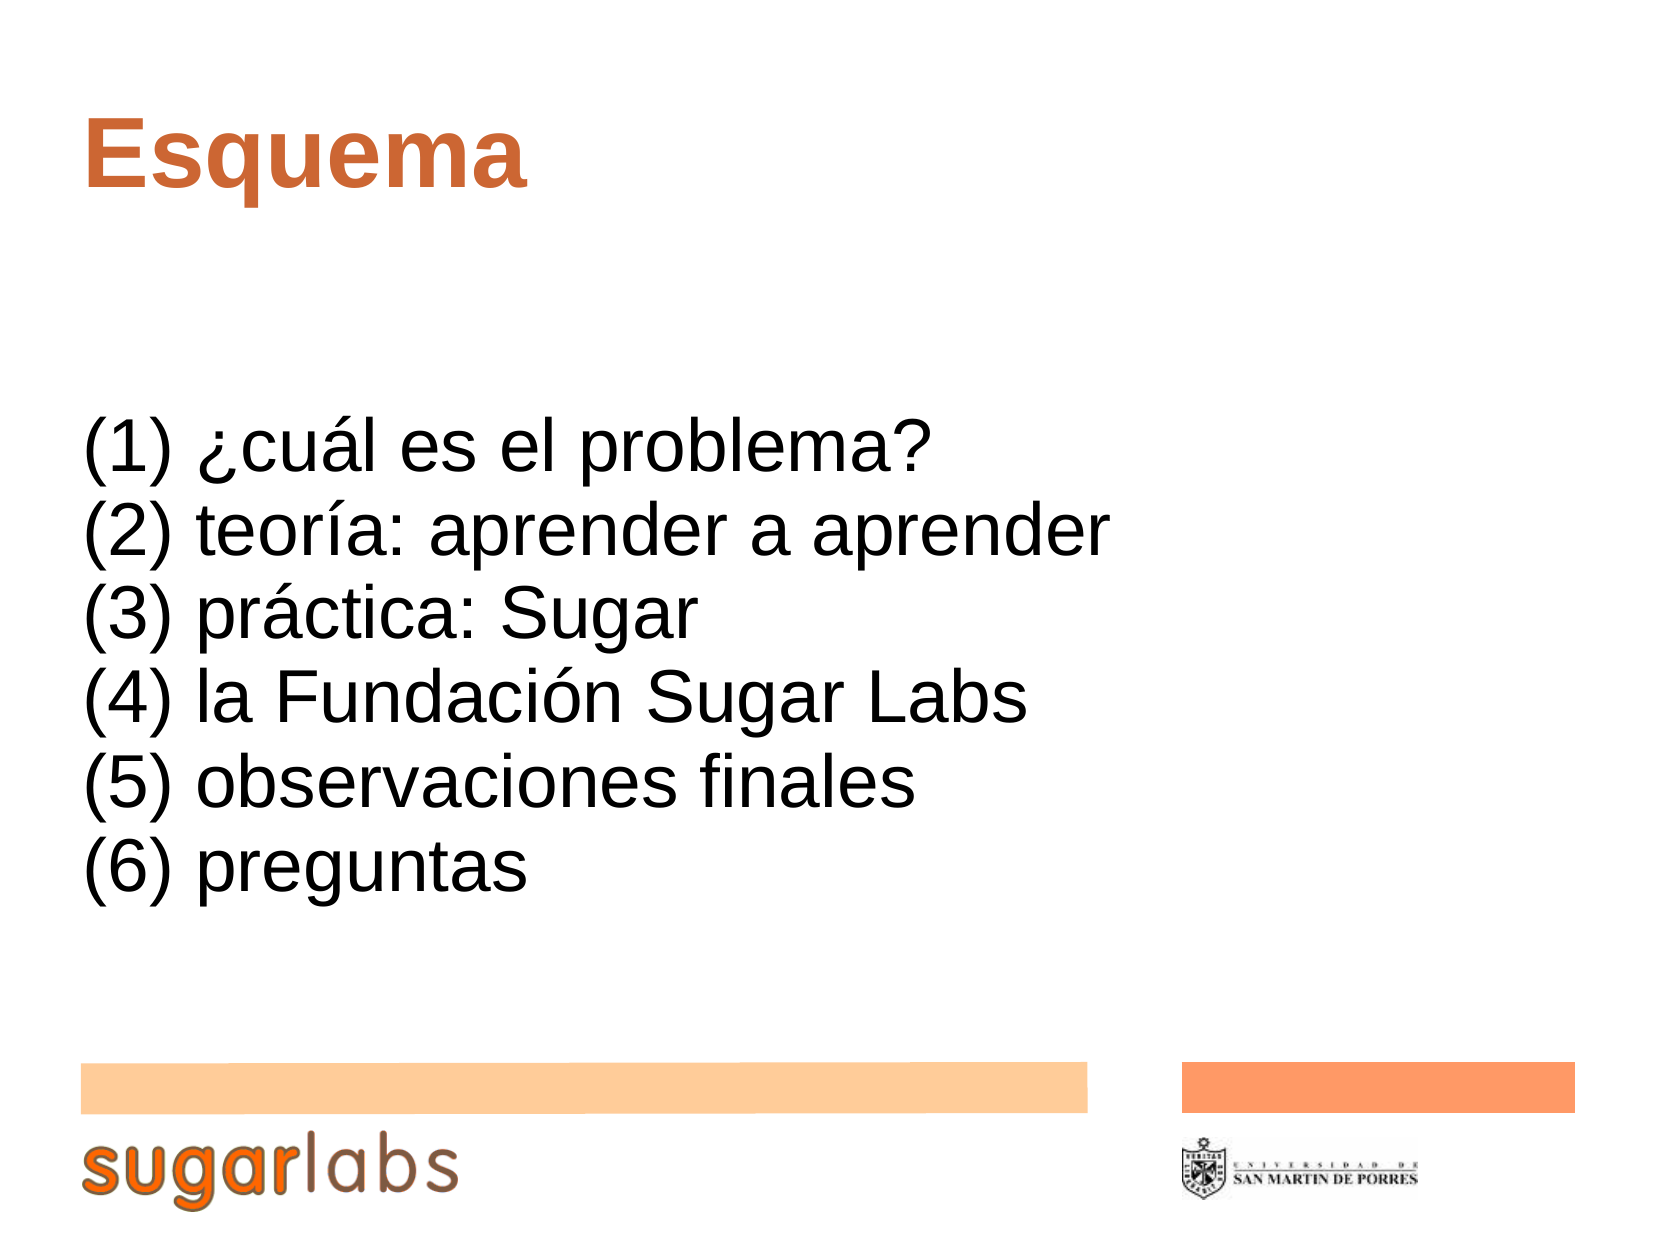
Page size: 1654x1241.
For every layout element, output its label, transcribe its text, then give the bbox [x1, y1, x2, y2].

picture [82, 1130, 458, 1212]
subtitle (1) ¿cuál es el problema? (2) teoría: aprender a aprender (3) práctica: Sugar (4) la Fundación Sugar Labs (5) observaciones finales (6) preguntas [82, 297, 1571, 1013]
title Esquema [82, 56, 1571, 250]
picture [1182, 1137, 1418, 1200]
